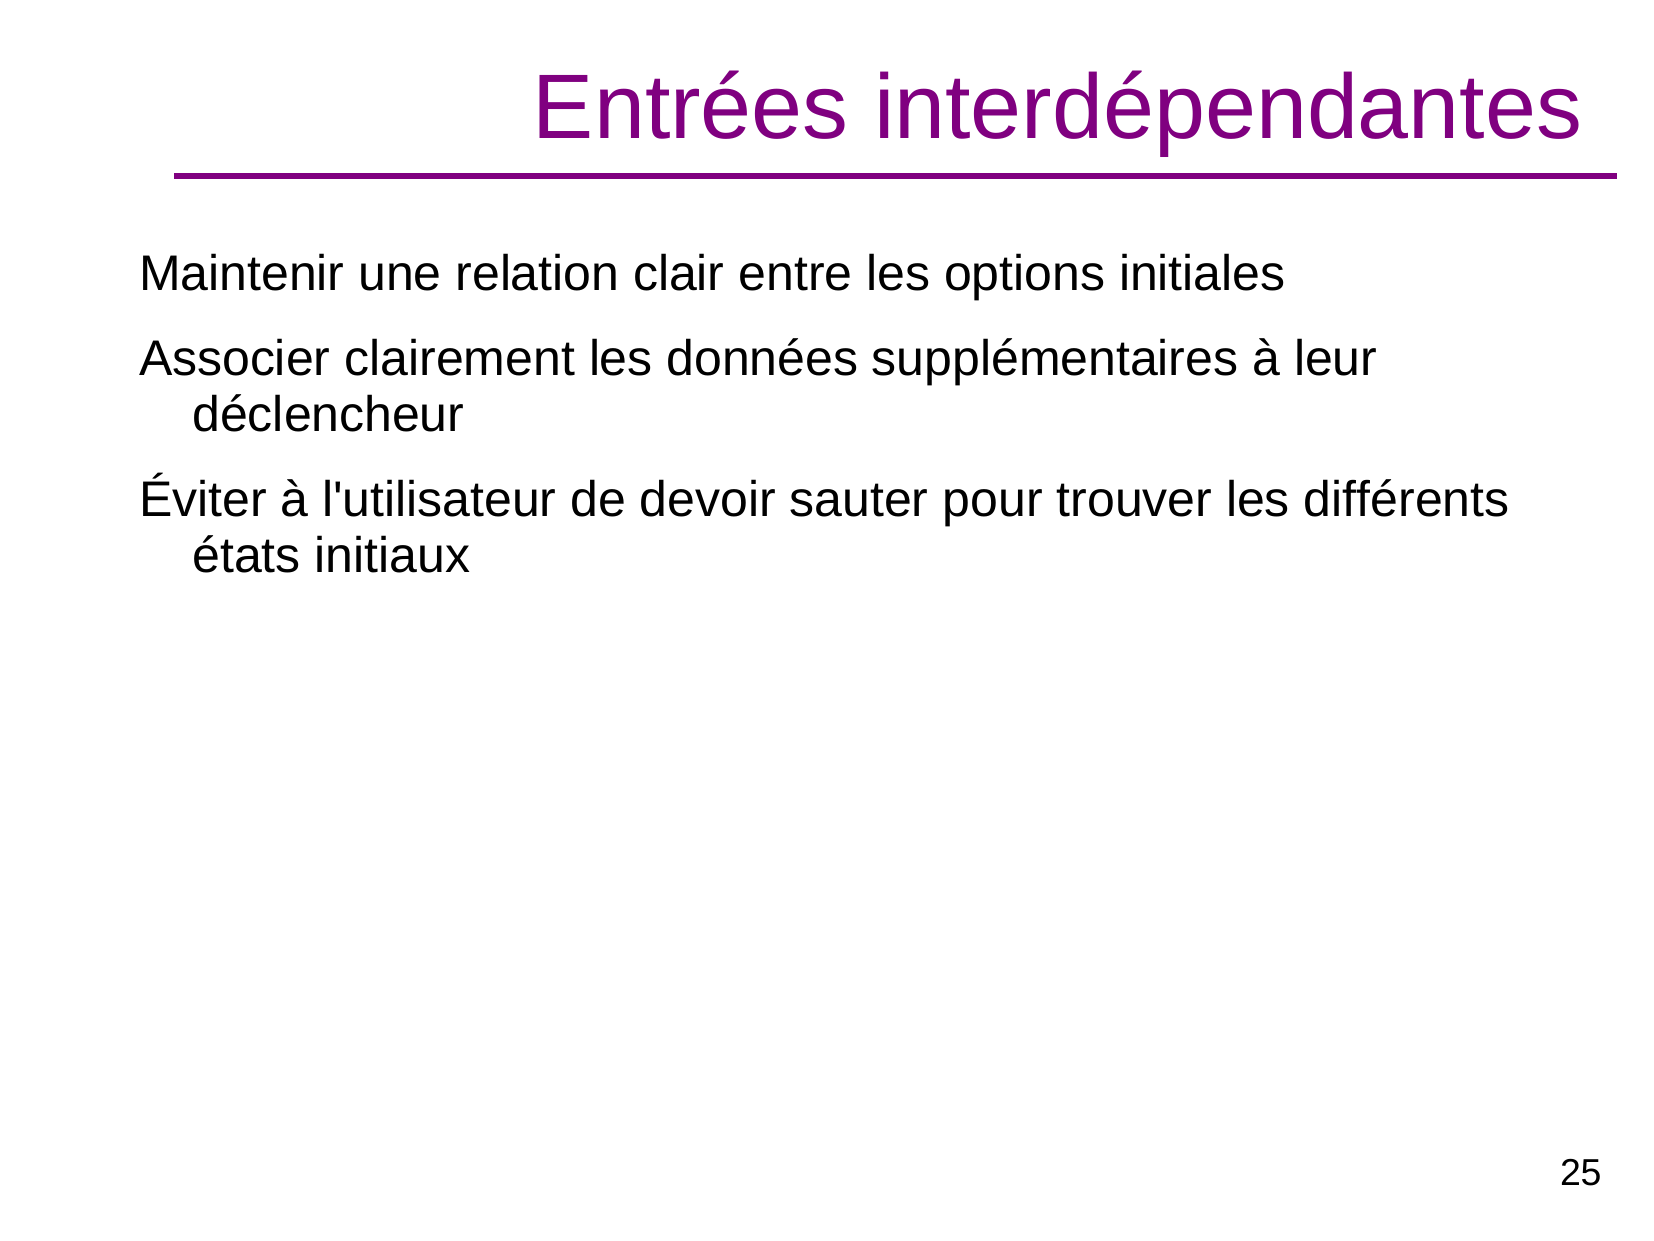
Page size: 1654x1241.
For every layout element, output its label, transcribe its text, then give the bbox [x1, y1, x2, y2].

list Maintenir une relation clair entre les options initiales Associer clairement les données supplémentaires à leur déclencheur Éviter à l'utilisateur de devoir sauter pour trouver les différents états initiaux [121, 244, 1534, 1162]
title Entrées interdépendantes [84, 39, 1584, 176]
